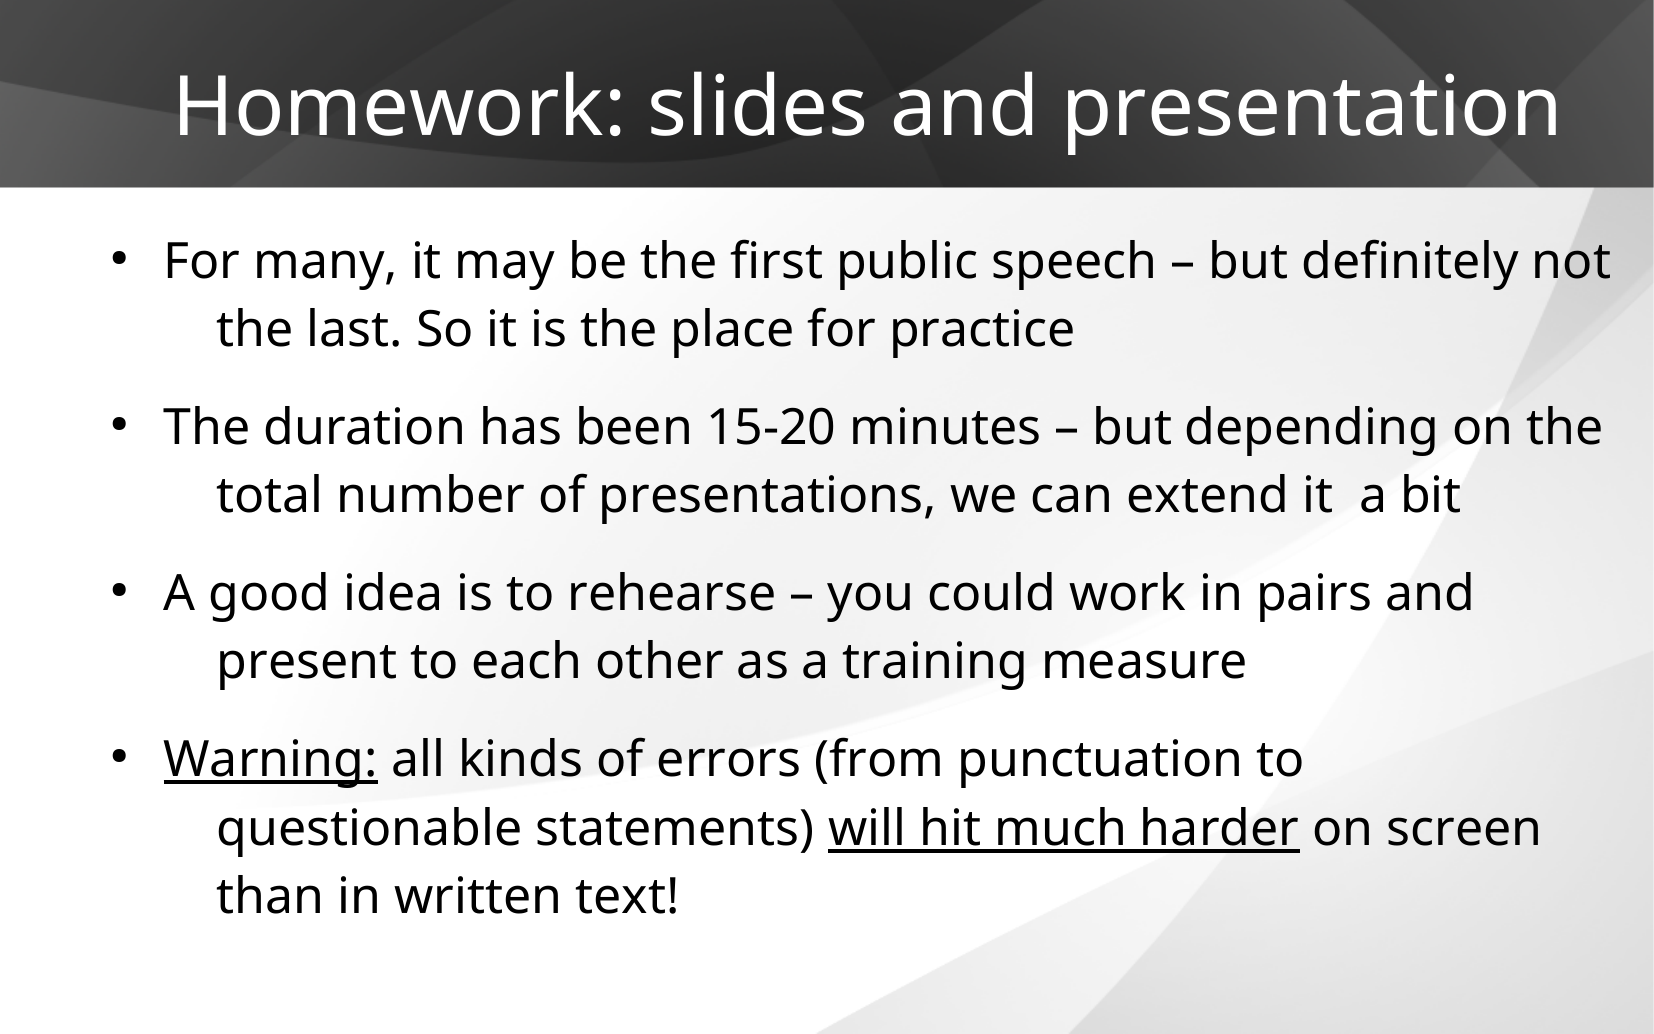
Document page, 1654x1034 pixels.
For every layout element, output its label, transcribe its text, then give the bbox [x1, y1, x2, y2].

list For many, it may be the first public speech – but definitely not the last. So it is the place for practice The duration has been 15-20 minutes – but depending on the total number of presentations, we can extend it a bit A good idea is to rehearse – you could work in pairs and present to each other as a training measure Warning: all kinds of errors (from punctuation to questionable statements) will hit much harder on screen than in written text! [75, 225, 1613, 1013]
picture [0, 0, 1654, 1034]
title Homework: slides and presentation [124, 0, 1613, 208]
